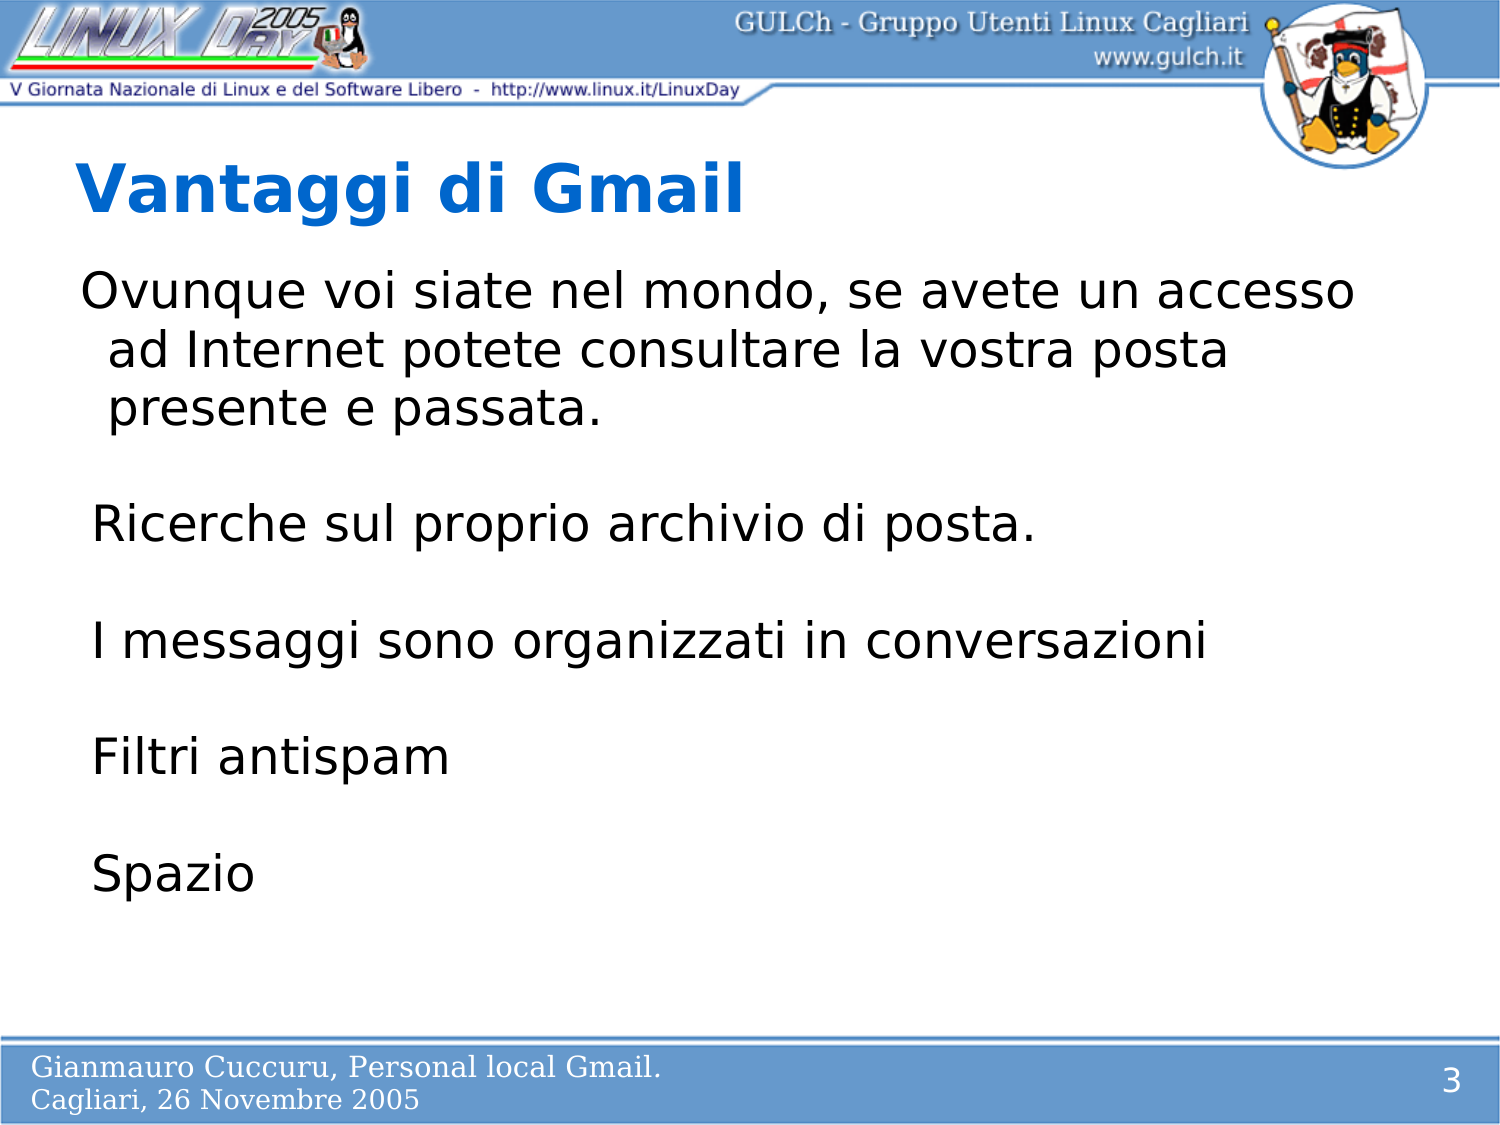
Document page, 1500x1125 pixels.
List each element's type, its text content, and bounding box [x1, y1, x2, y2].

text_box Ovunque voi siate nel mondo, se avete un accesso ad Internet potete consultare la vostra posta presente e passata. Ricerche sul proprio archivio di posta. I messaggi sono organizzati in conversazioni Filtri antispam Spazio [75, 262, 1426, 1013]
text_box Vantaggi di Gmail [75, 149, 748, 228]
picture [0, 0, 1500, 1125]
